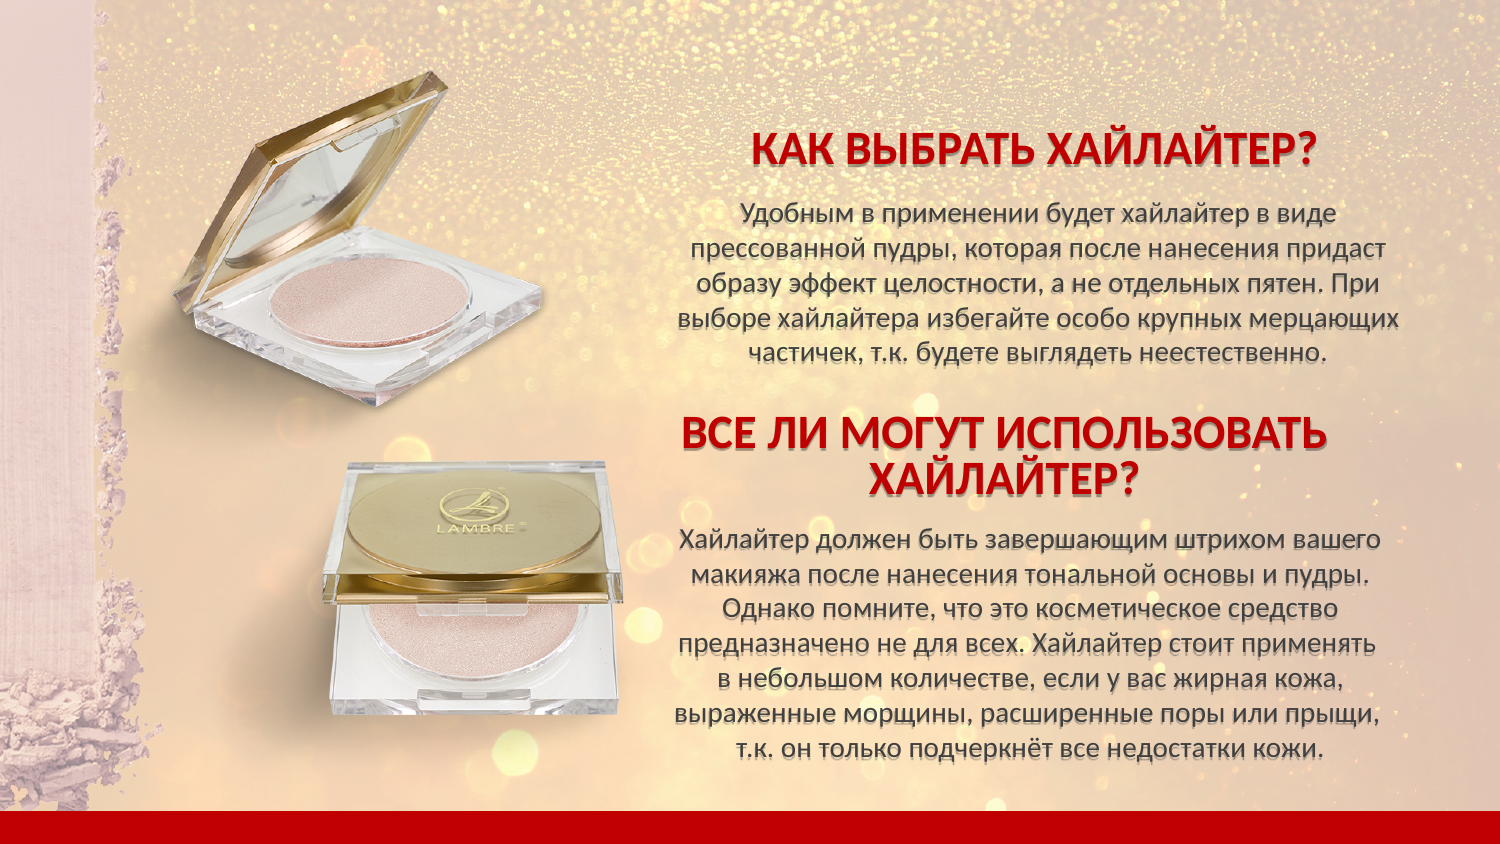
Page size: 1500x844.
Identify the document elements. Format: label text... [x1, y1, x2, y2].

text_box КАК ВЫБРАТЬ ХАЙЛАЙТЕР? [579, 120, 1492, 184]
text_box Удобным в применении будет хайлайтер в виде прессованной пудры, которая после нанесения придаст образу эффект целостности, а не отдельных пятен. При выборе хайлайтера избегайте особо крупных мерцающих частичек, т.к. будете выглядеть неестественно. [639, 185, 1438, 378]
picture [0, 0, 1500, 811]
text_box [0, 811, 1500, 844]
text_box ВСЕ ЛИ МОГУТ ИСПОЛЬЗОВАТЬ ХАЙЛАЙТЕР? [520, 404, 1500, 514]
text_box Хайлайтер должен быть завершающим штрихом вашего макияжа после нанесения тональной основы и пудры. Однако помните, что это косметическое средство предназначено не для всех. Хайлайтер стоит применять в небольшом количестве, если у вас жирная кожа, выраженные морщины, расширенные поры или прыщи, т.к. он только подчеркнёт все недостатки кожи. [633, 514, 1428, 774]
